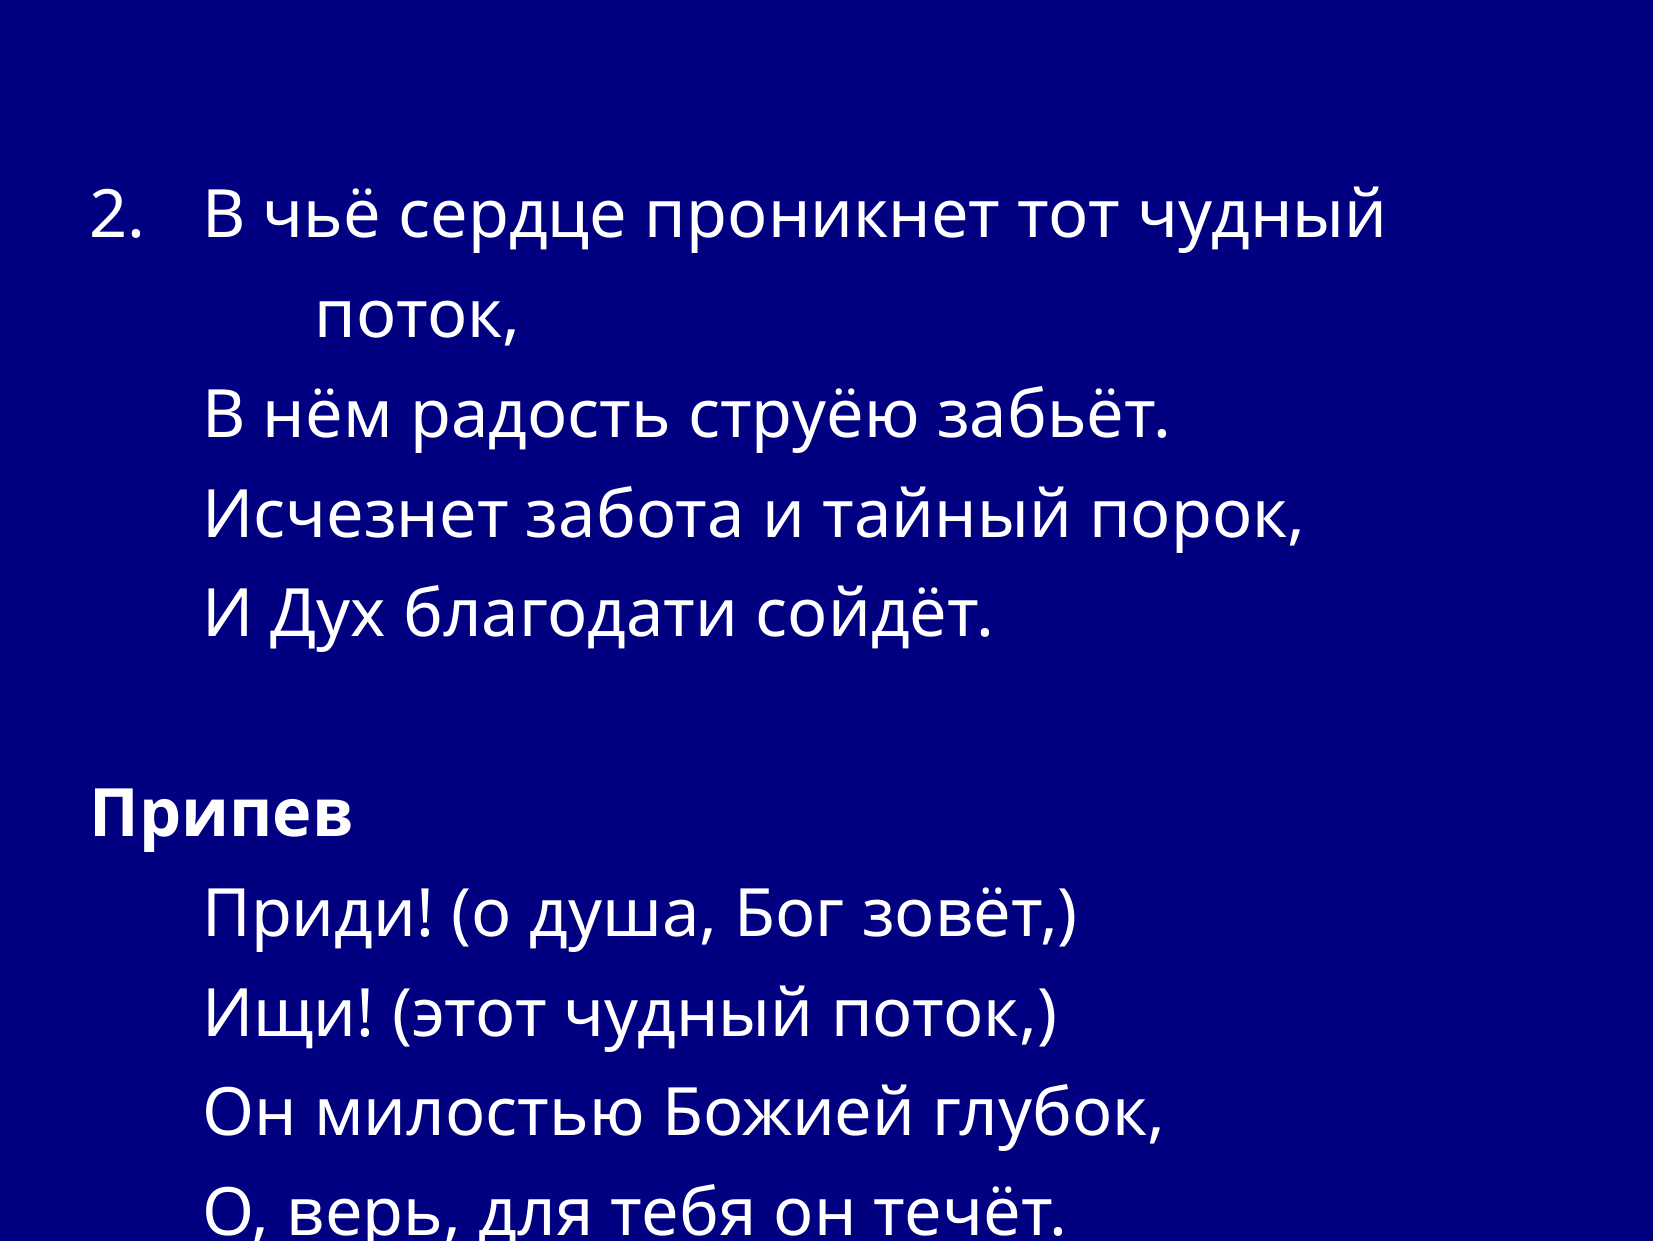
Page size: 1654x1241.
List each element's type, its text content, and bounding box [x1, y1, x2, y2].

text_box 2. В чьё сердце проникнет тот чудный поток, В нём радость струёю забьёт. Исчезнет забота и тайный порок, И Дух благодати сойдёт. Припев Приди! (о душа, Бог зовёт,) Ищи! (этот чудный поток,) Он милостью Божией глубок, О, верь, для тебя он течёт. [75, 150, 1576, 1163]
